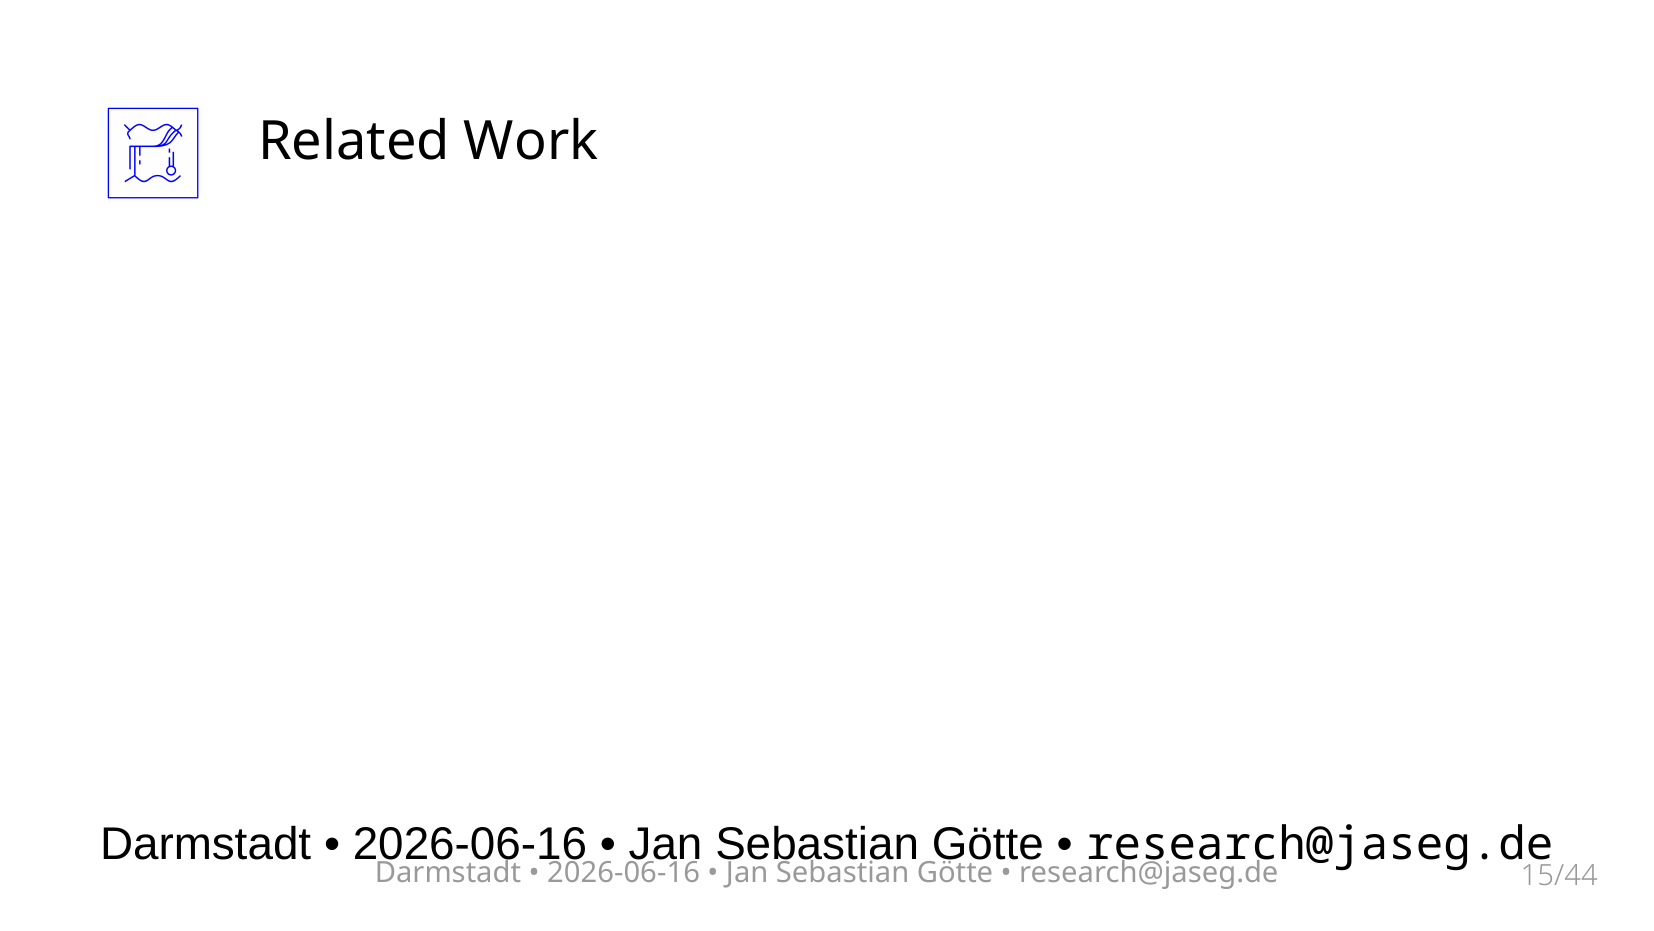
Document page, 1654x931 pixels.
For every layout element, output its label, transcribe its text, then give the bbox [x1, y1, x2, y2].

picture [99, 99, 207, 207]
text_box Darmstadt • 2026-06-16 • Jan Sebastian Götte • research@jaseg.de [82, 797, 1571, 886]
text_box Related Work [243, 93, 1543, 213]
